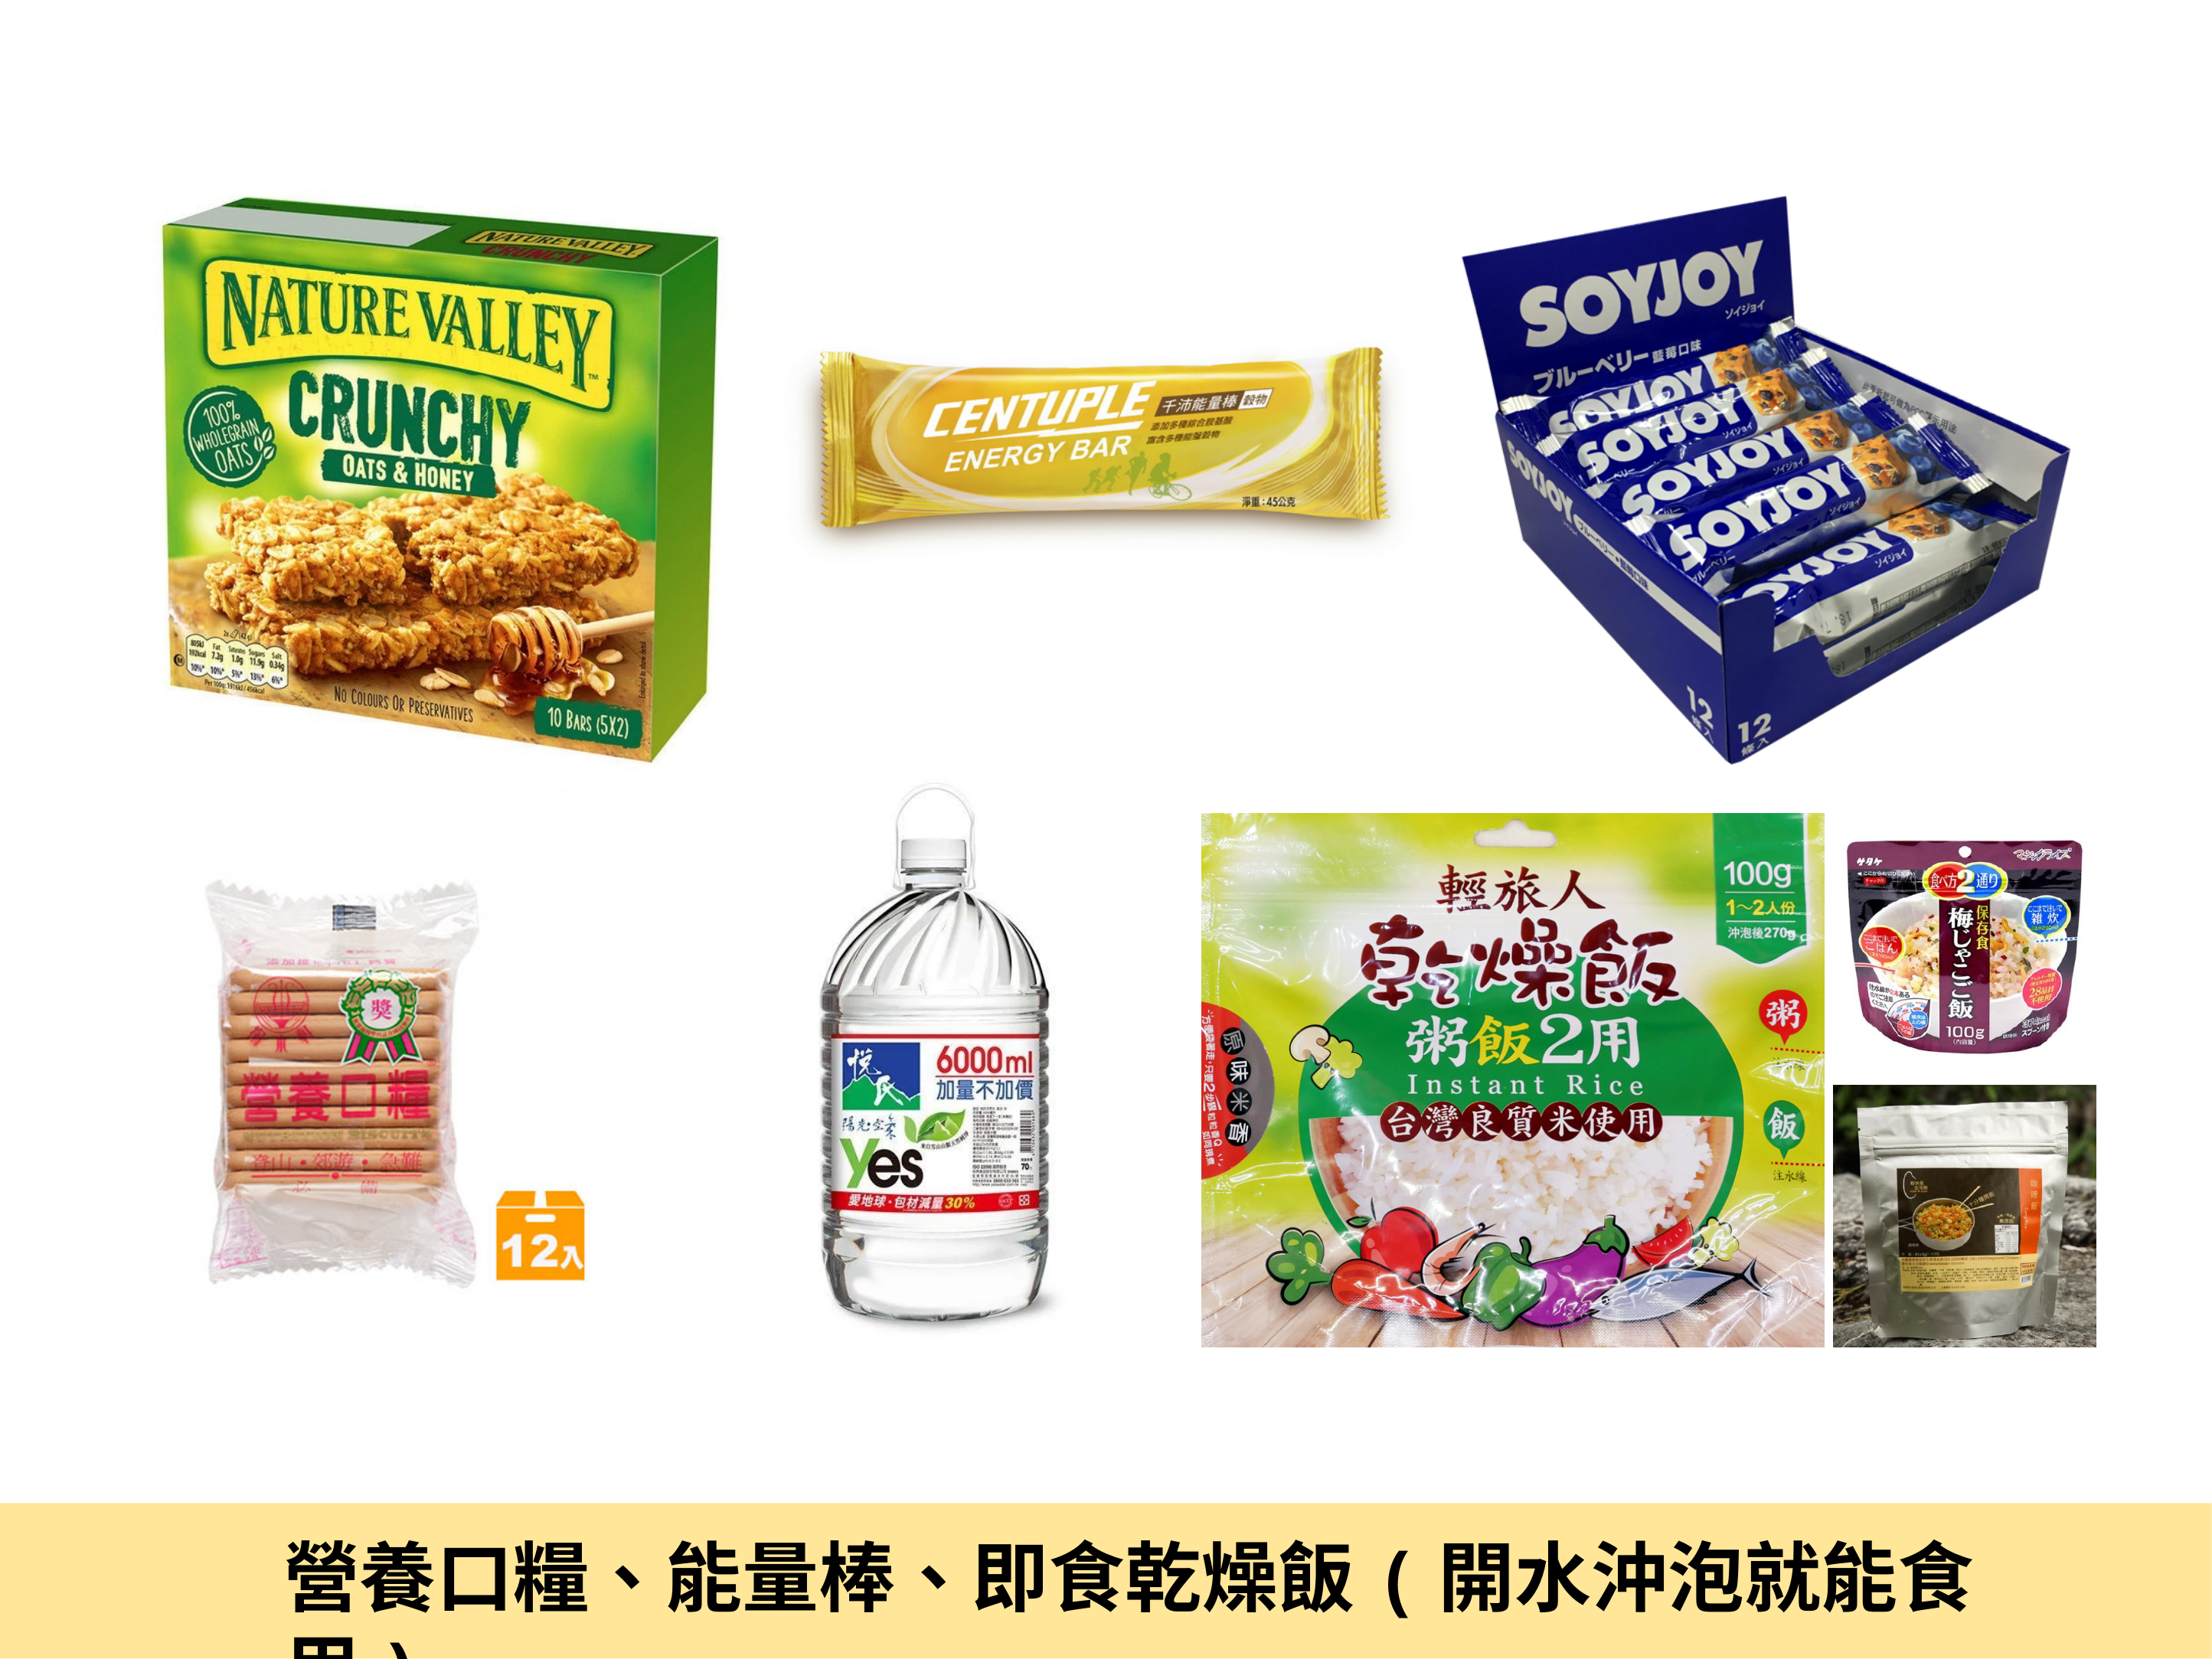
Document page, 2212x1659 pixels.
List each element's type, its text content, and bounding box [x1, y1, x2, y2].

picture [1833, 813, 2096, 1076]
picture [116, 122, 1423, 1356]
picture [1833, 1085, 2096, 1347]
picture [1431, 155, 2096, 805]
text_box 營養口糧、能量棒、即食乾燥飯(開水沖泡就能食用) [272, 1523, 2044, 1659]
picture [116, 813, 649, 1347]
picture [1201, 813, 1825, 1347]
text_box [0, 0, 2212, 1659]
